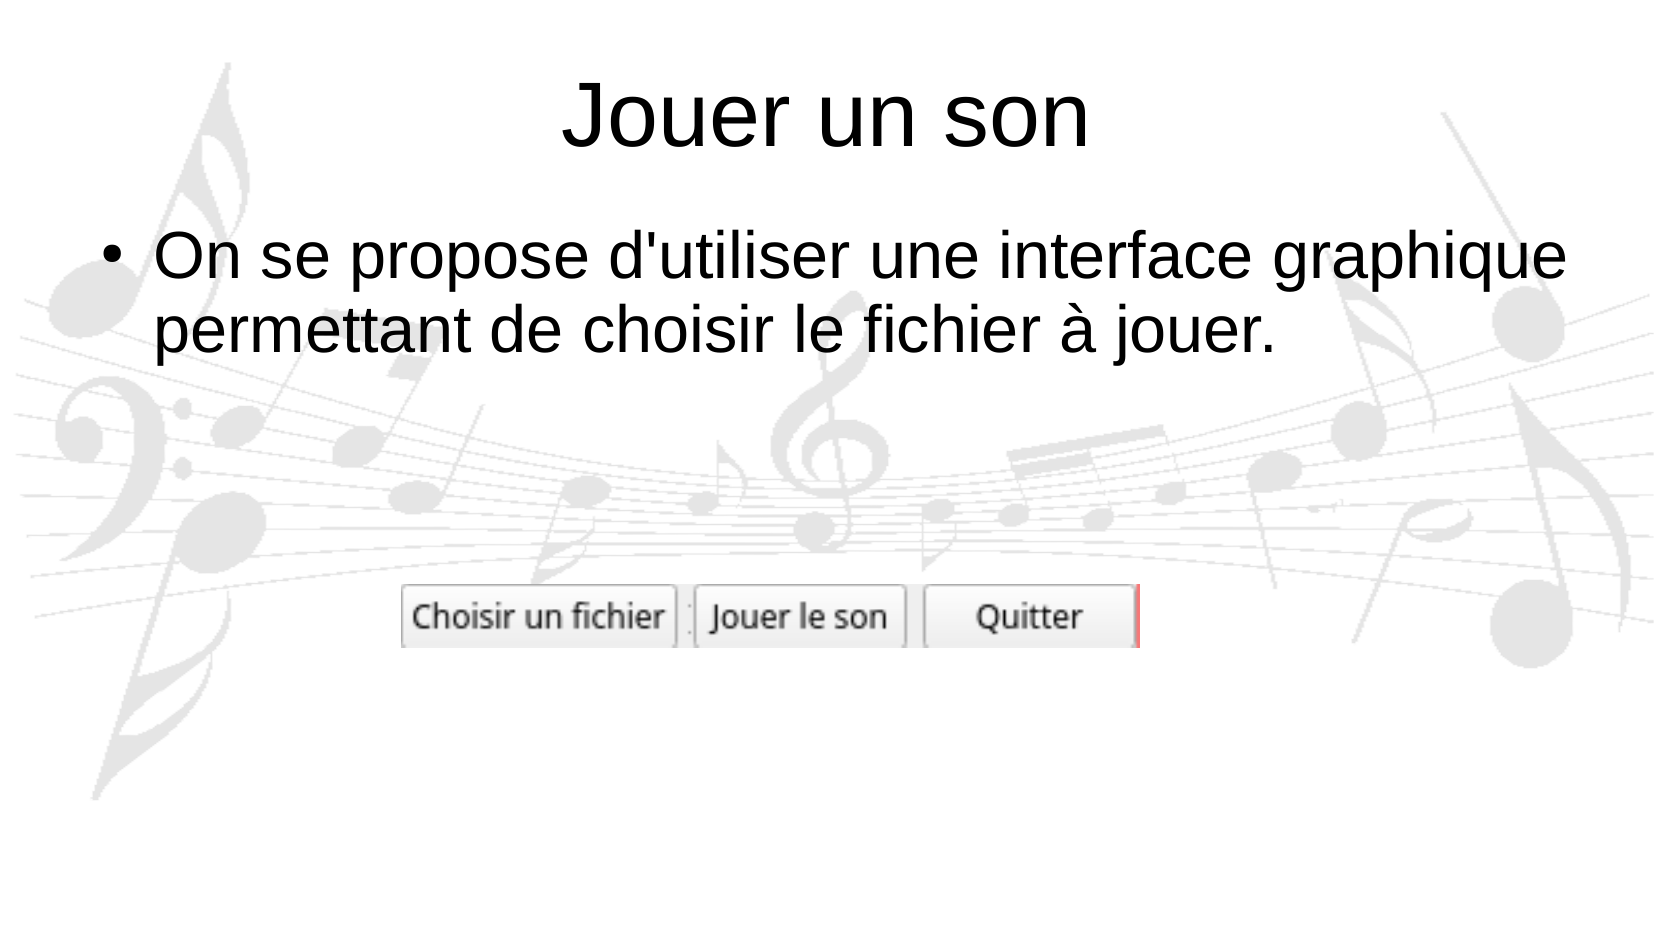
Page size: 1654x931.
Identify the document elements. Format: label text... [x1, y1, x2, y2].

title Jouer un son [82, 37, 1571, 193]
list On se propose d'utiliser une interface graphique permettant de choisir le fichier à jouer. [82, 217, 1571, 758]
picture [401, 584, 1140, 648]
